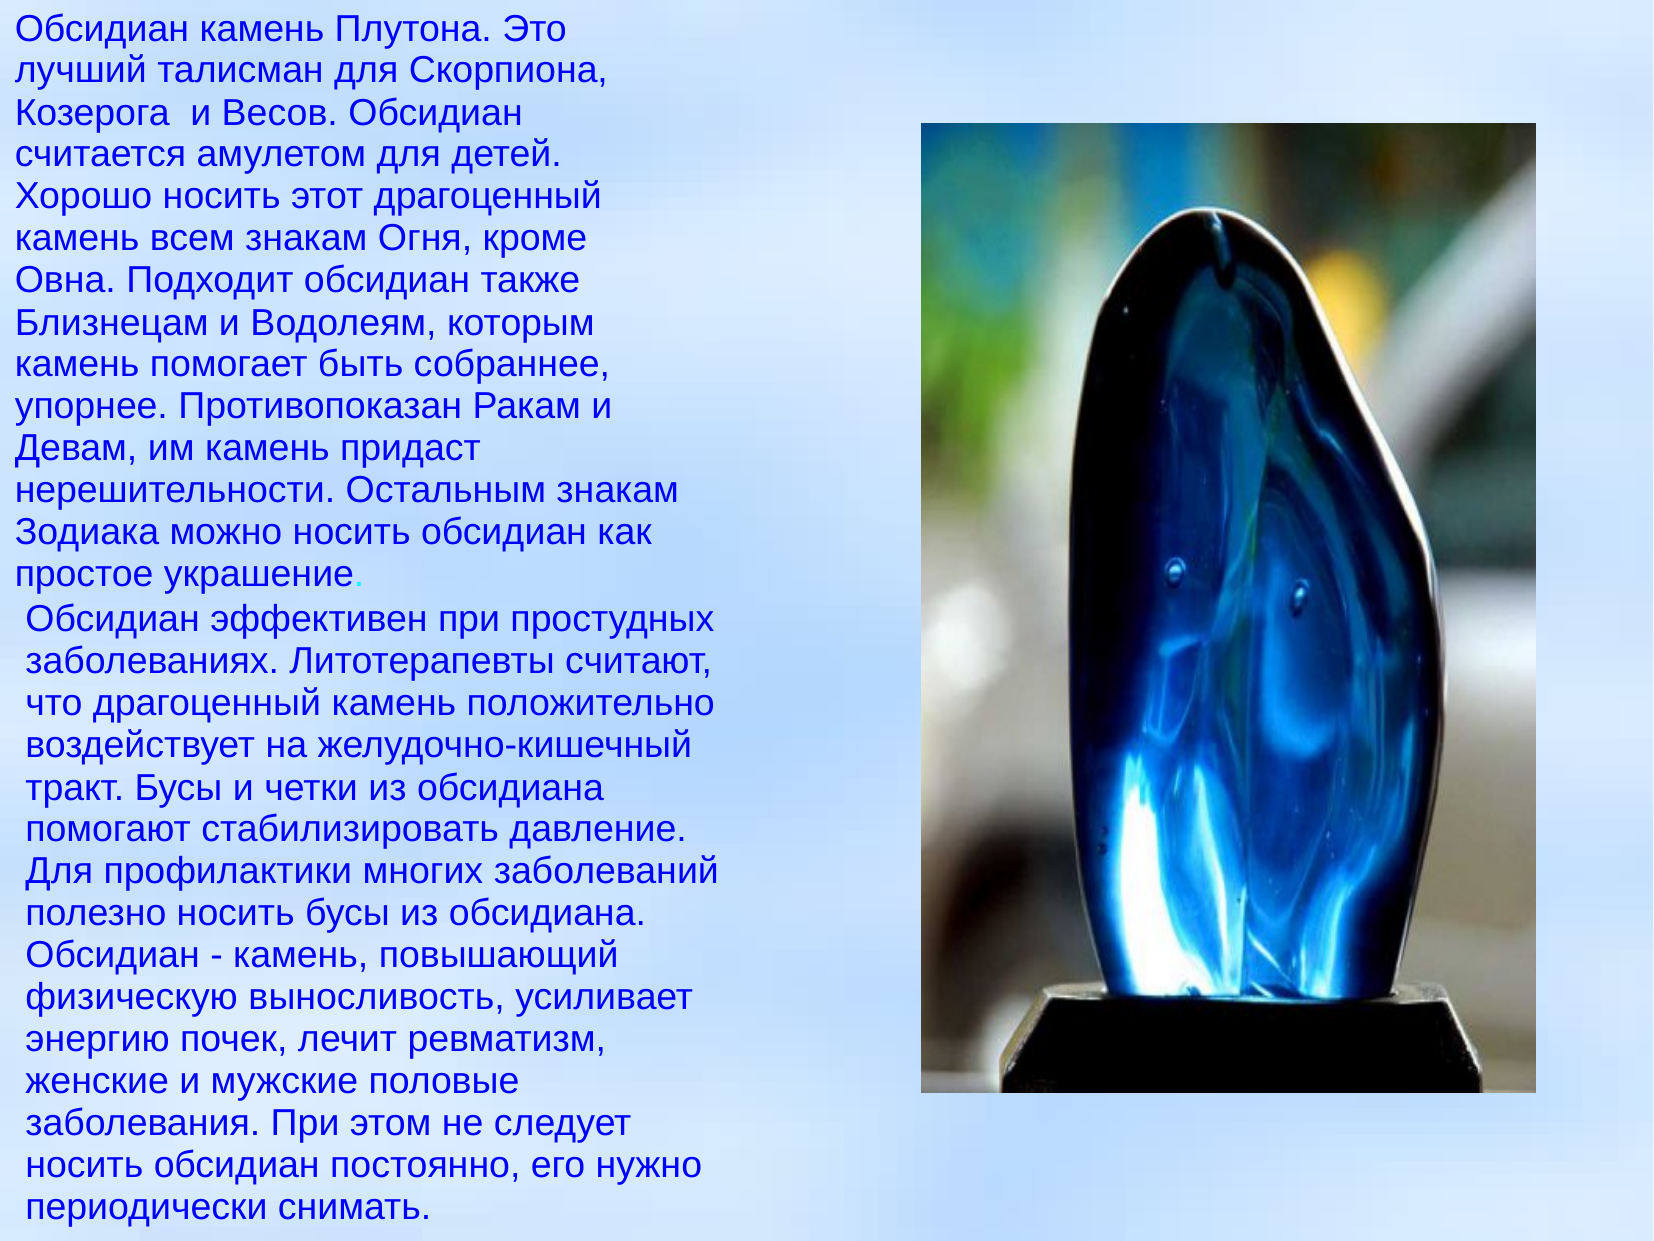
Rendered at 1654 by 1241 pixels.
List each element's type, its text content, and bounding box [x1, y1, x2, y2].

text_box Обсидиан камень Плутона. Это лучший талисман для Скорпиона, Козерога и Весов. Обсидиан считается амулетом для детей. Хорошо носить этот драгоценный камень всем знакам Огня, кроме Овна. Подходит обсидиан также Близнецам и Водолеям, которым камень помогает быть собраннее, упорнее. Противопоказан Ракам и Девам, им камень придаст нерешительности. Остальным знакам Зодиака можно носить обсидиан как простое украшение. [0, 0, 707, 604]
picture [0, 0, 1654, 1241]
text_box Обсидиан эффективен при простудных заболеваниях. Литотерапевты считают, что драгоценный камень положительно воздействует на желудочно-кишечный тракт. Бусы и четки из обсидиана помогают стабилизировать давление. Для профилактики многих заболеваний полезно носить бусы из обсидиана. Обсидиан - камень, повышающий физическую выносливость, усиливает энергию почек, лечит ревматизм, женские и мужские половые заболевания. При этом не следует носить обсидиан постоянно, его нужно периодически снимать. [10, 590, 739, 1237]
